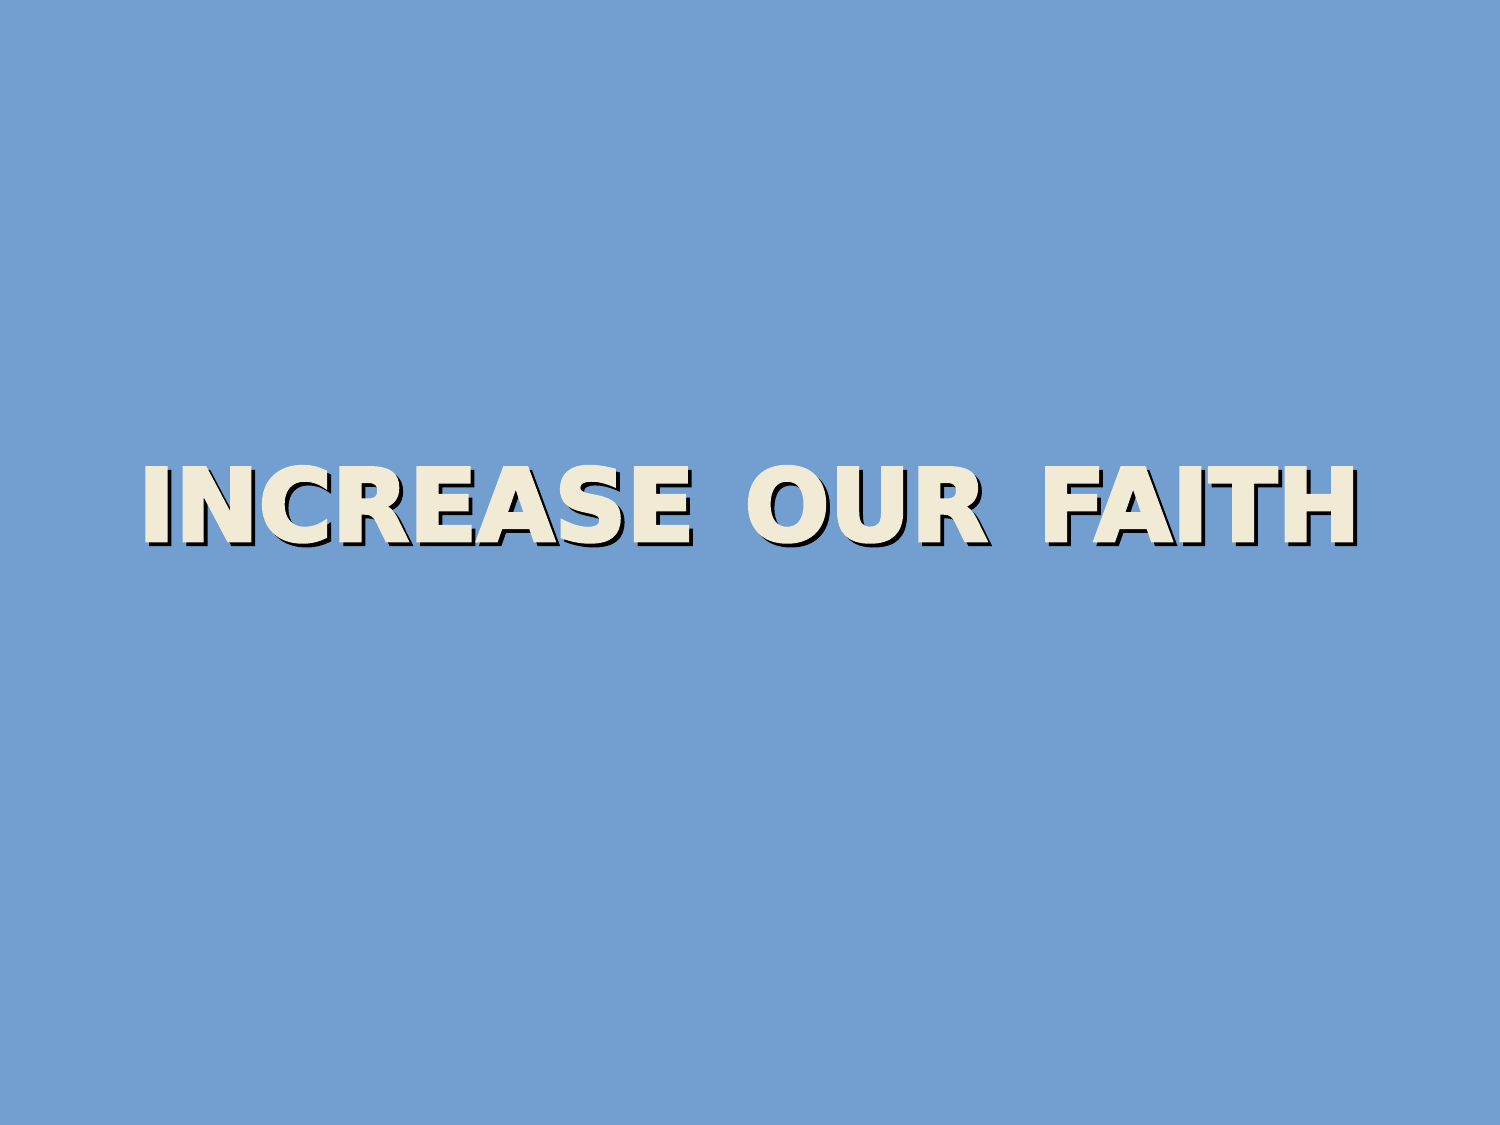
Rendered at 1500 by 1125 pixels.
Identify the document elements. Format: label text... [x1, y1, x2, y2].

title INCREASE OUR FAITH [75, 399, 1426, 563]
